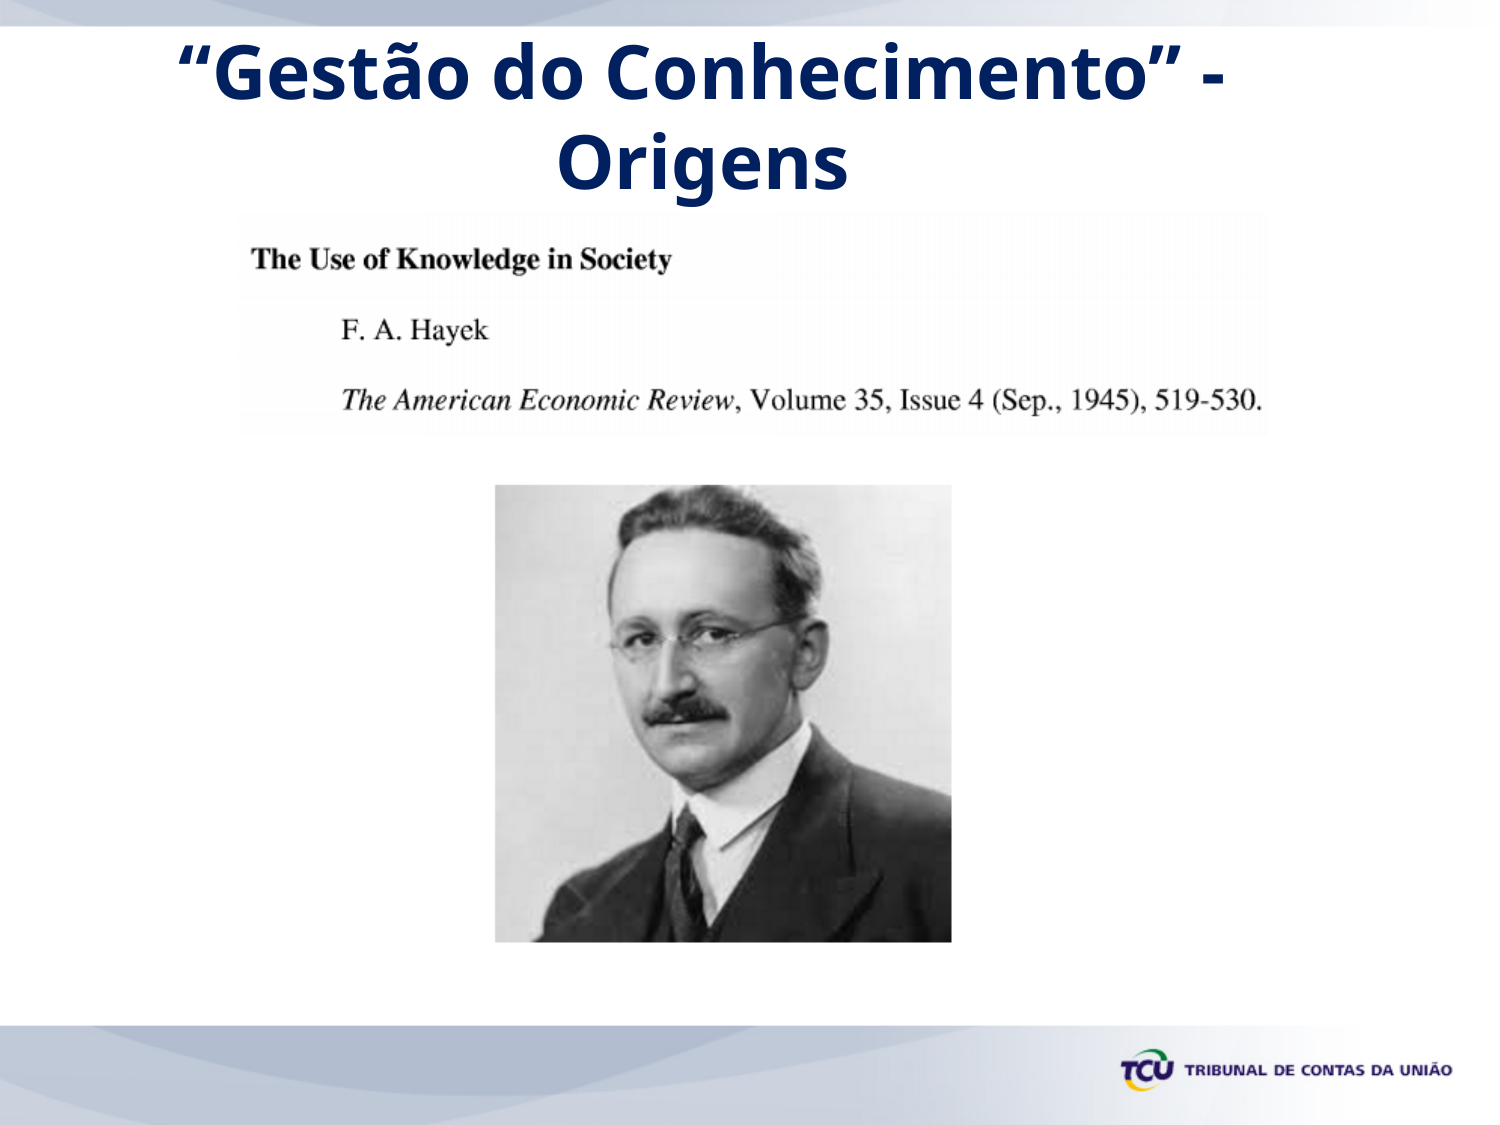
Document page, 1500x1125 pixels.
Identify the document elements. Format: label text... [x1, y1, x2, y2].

picture [0, 0, 1500, 1125]
title “Gestão do Conhecimento” - Origens [41, 45, 1365, 185]
